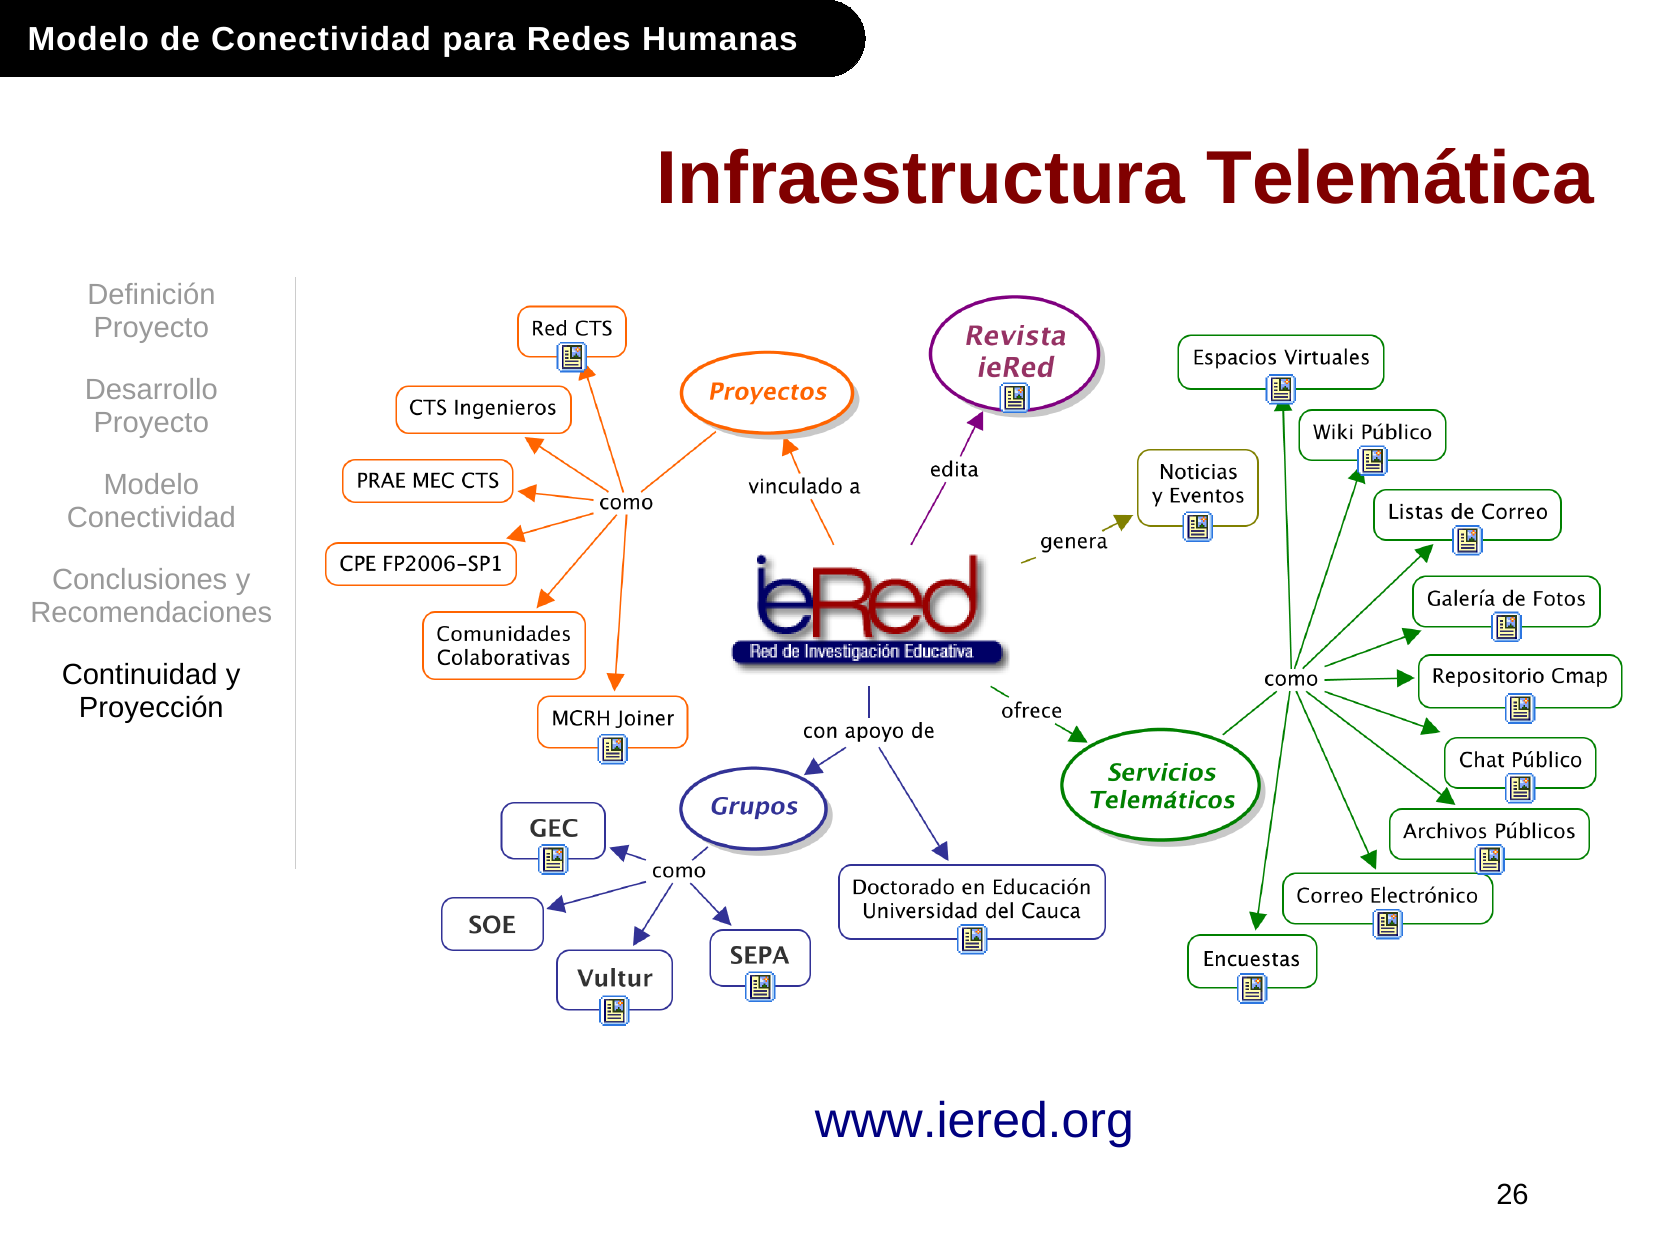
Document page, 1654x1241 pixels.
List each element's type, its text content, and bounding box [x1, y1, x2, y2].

text_box www.iered.org [649, 1092, 1300, 1152]
list Definición Proyecto Desarrollo Proyecto Modelo Conectividad Conclusiones y Recomendaciones Continuidad y Proyección [18, 278, 285, 862]
title Infraestructura Telemática [118, 118, 1595, 237]
picture [324, 294, 1625, 1029]
